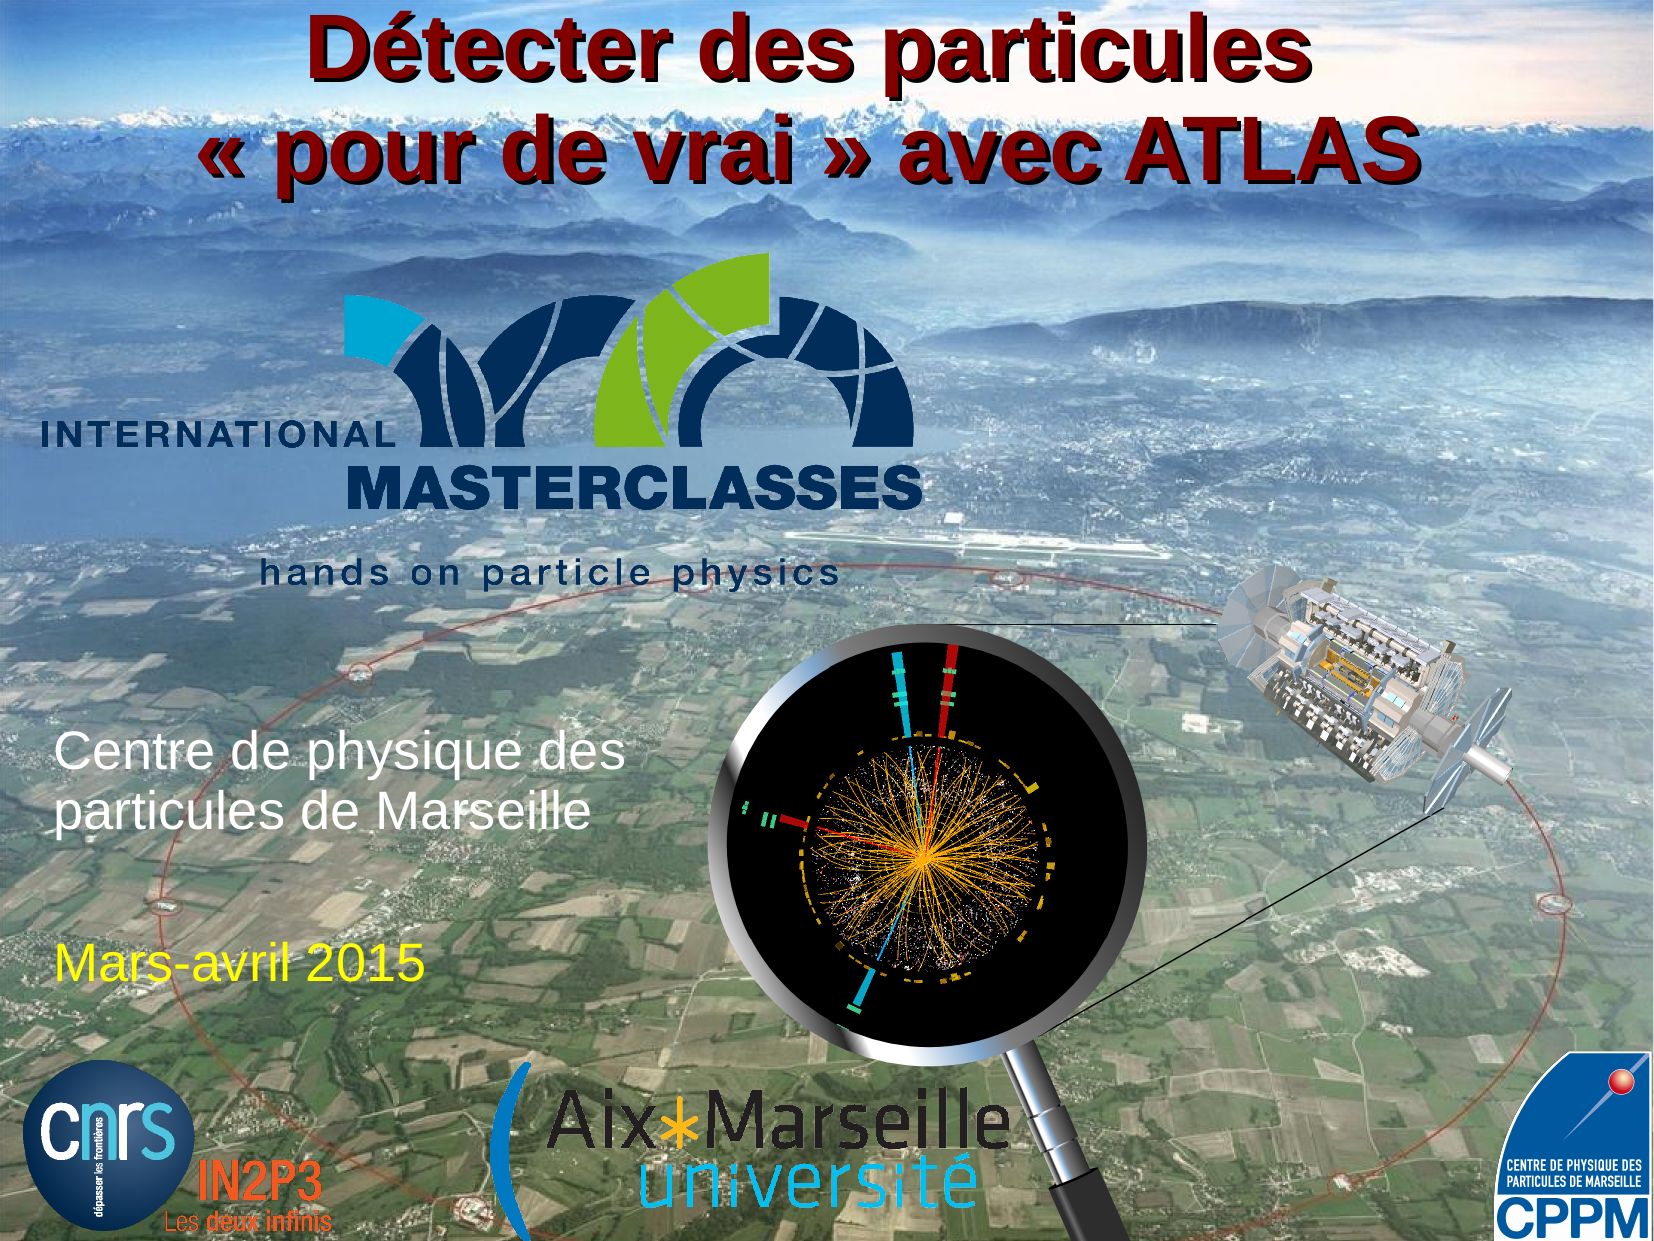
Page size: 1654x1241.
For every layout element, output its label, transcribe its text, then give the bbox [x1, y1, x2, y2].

title Détecter des particules « pour de vrai » avec ATLAS [11, 0, 1607, 202]
picture [0, 0, 1654, 1241]
subtitle Centre de physique des particules de Marseille Mars-avril 2015 [53, 719, 697, 994]
